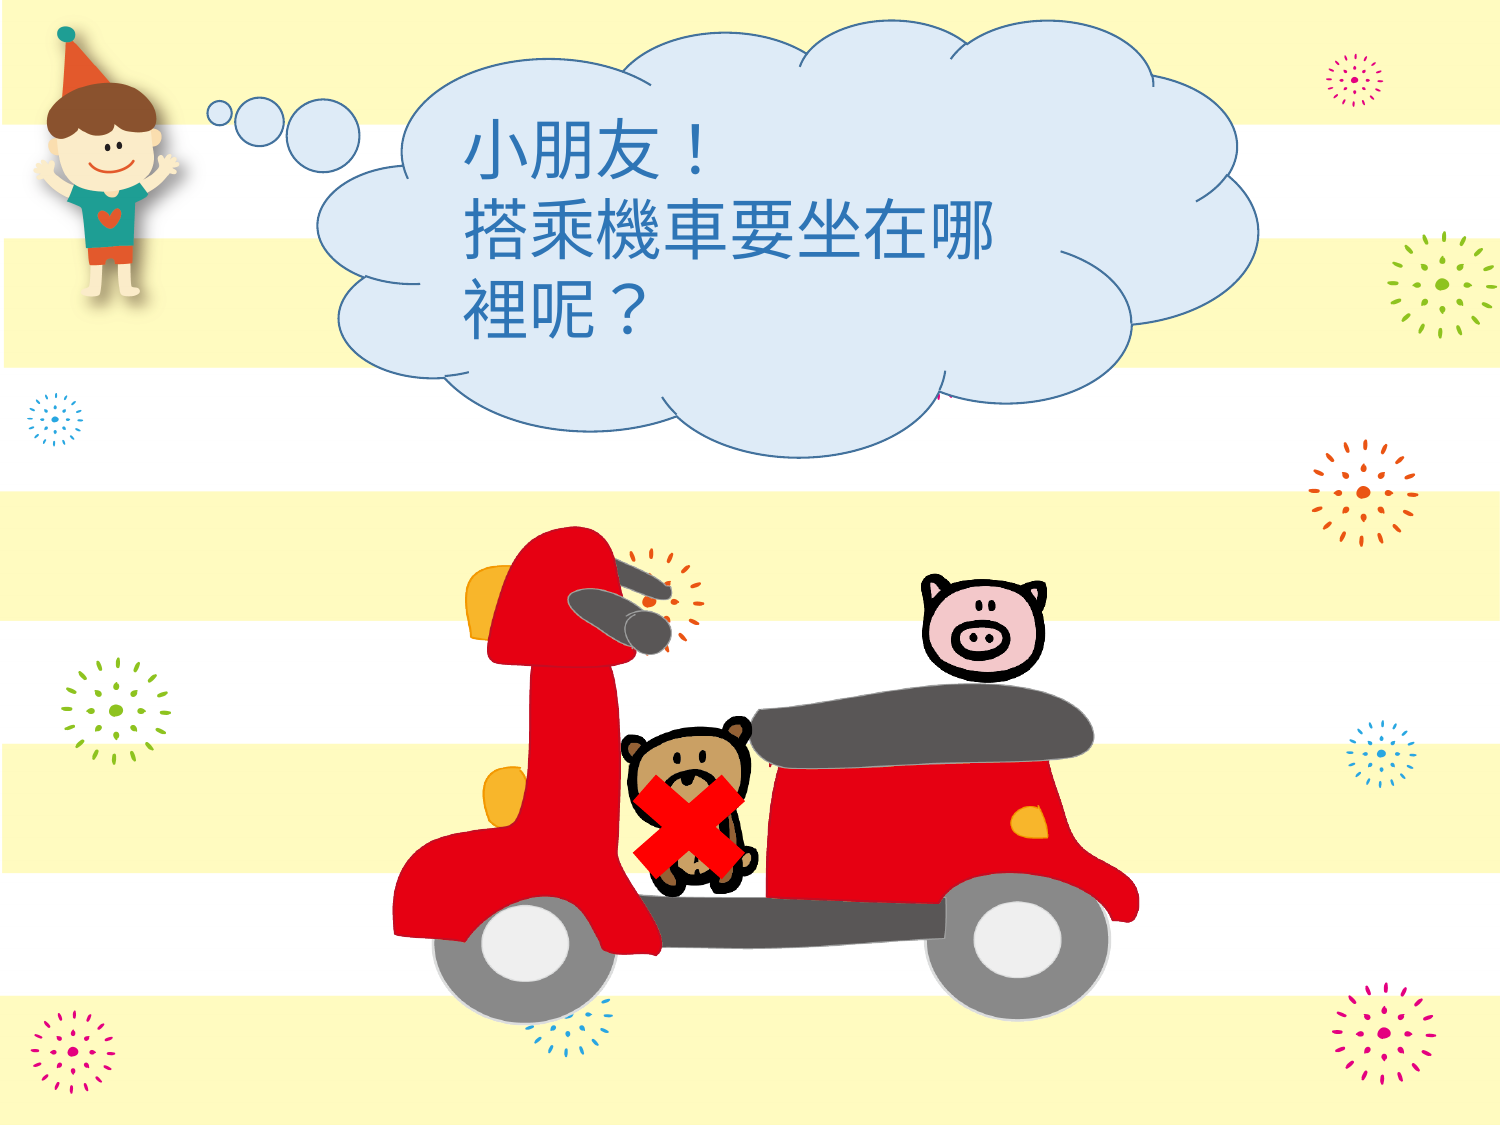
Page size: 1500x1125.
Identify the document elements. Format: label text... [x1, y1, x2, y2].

text_box 小朋友！ 搭乘機車要坐在哪裡呢？ [317, 20, 1259, 432]
text_box 小朋友！ 搭乘機車要坐在哪裡呢？ [207, 100, 232, 126]
text_box [632, 774, 745, 880]
picture [0, 0, 1500, 1125]
text_box 小朋友！ 搭乘機車要坐在哪裡呢？ [235, 97, 284, 147]
text_box 小朋友！ 搭乘機車要坐在哪裡呢？ [286, 99, 360, 173]
